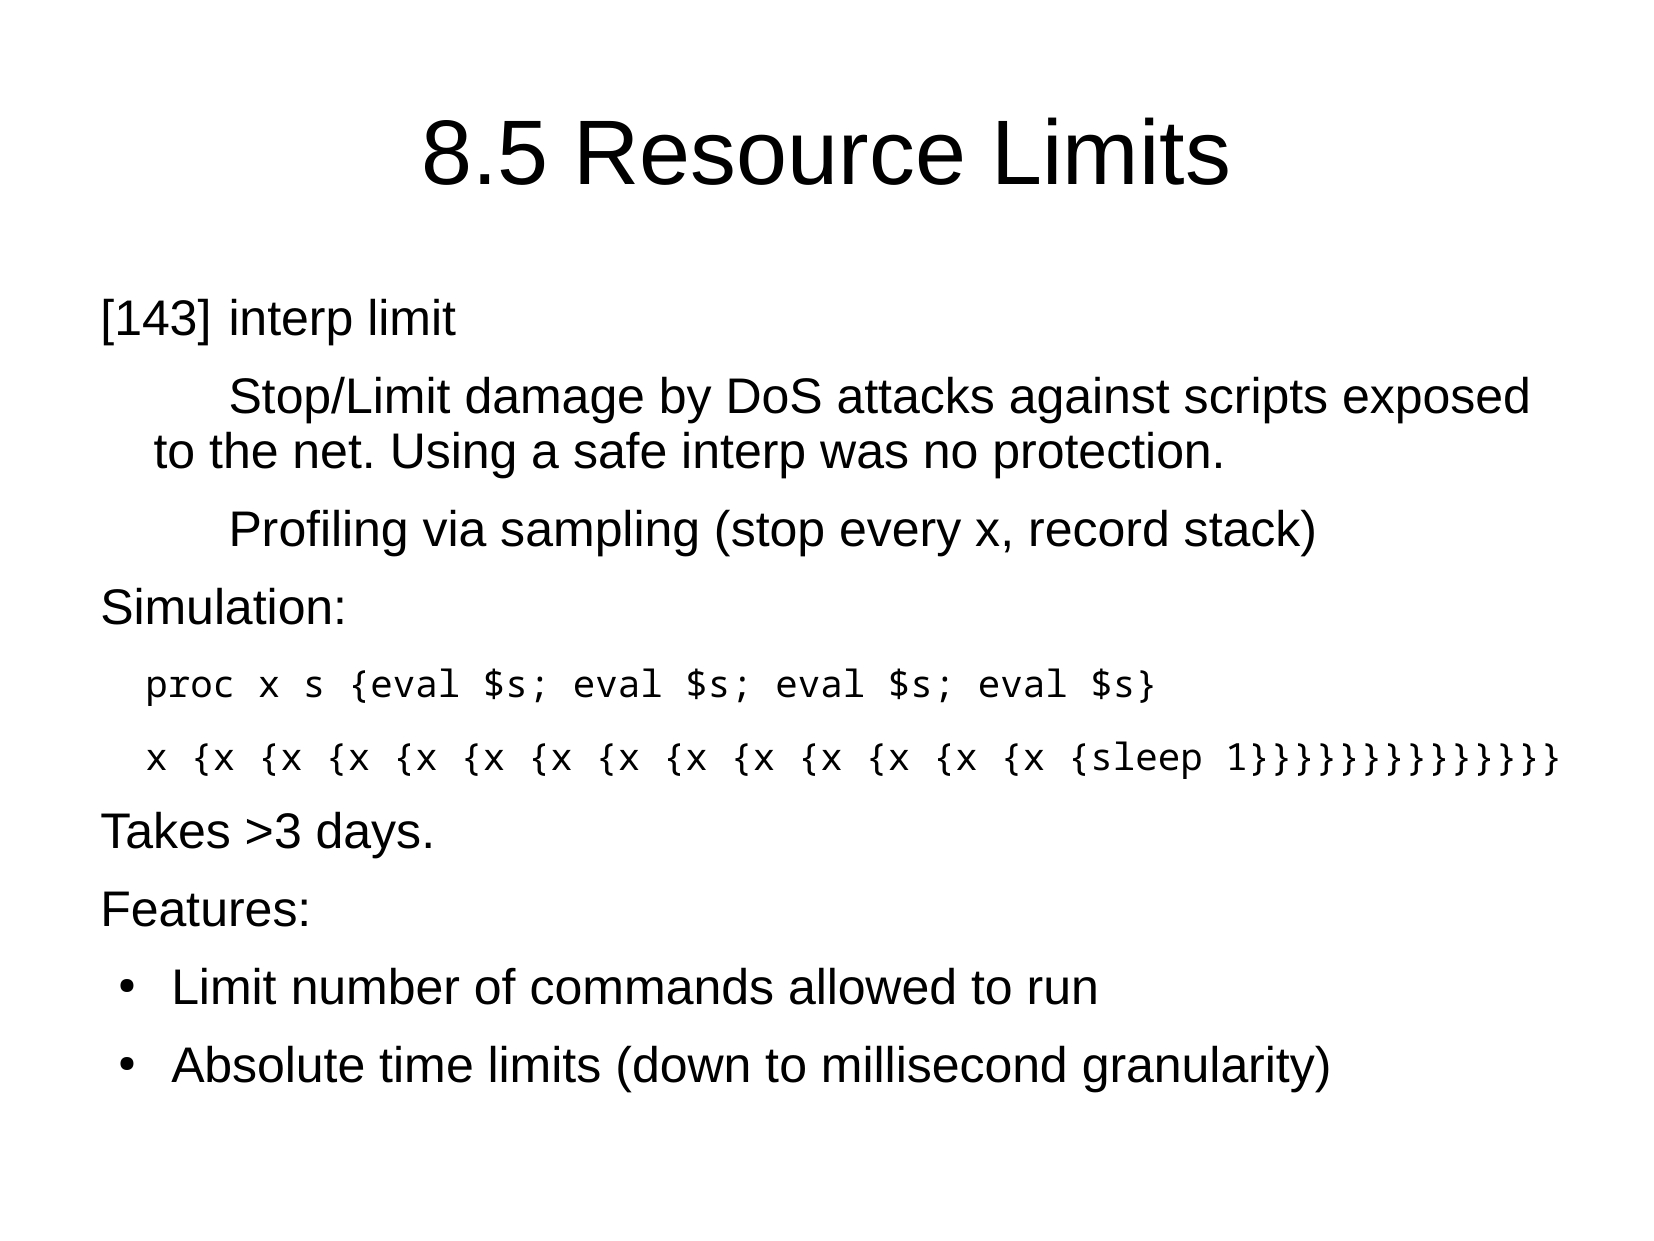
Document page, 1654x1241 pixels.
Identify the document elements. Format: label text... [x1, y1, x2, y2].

list [143] interp limit Stop/Limit damage by DoS attacks against scripts exposed to the net. Using a safe interp was no protection. Profiling via sampling (stop every x, record stack) Simulation: proc x s {eval $s; eval $s; eval $s; eval $s} x {x {x {x {x {x {x {x {x {x {x {x {x {x {sleep 1}}}}}}}}}}}}}} Takes >3 days. Features: Limit number of commands allowed to run Absolute time limits (down to millisecond granularity) [82, 290, 1571, 1201]
title 8.5 Resource Limits [82, 56, 1571, 250]
